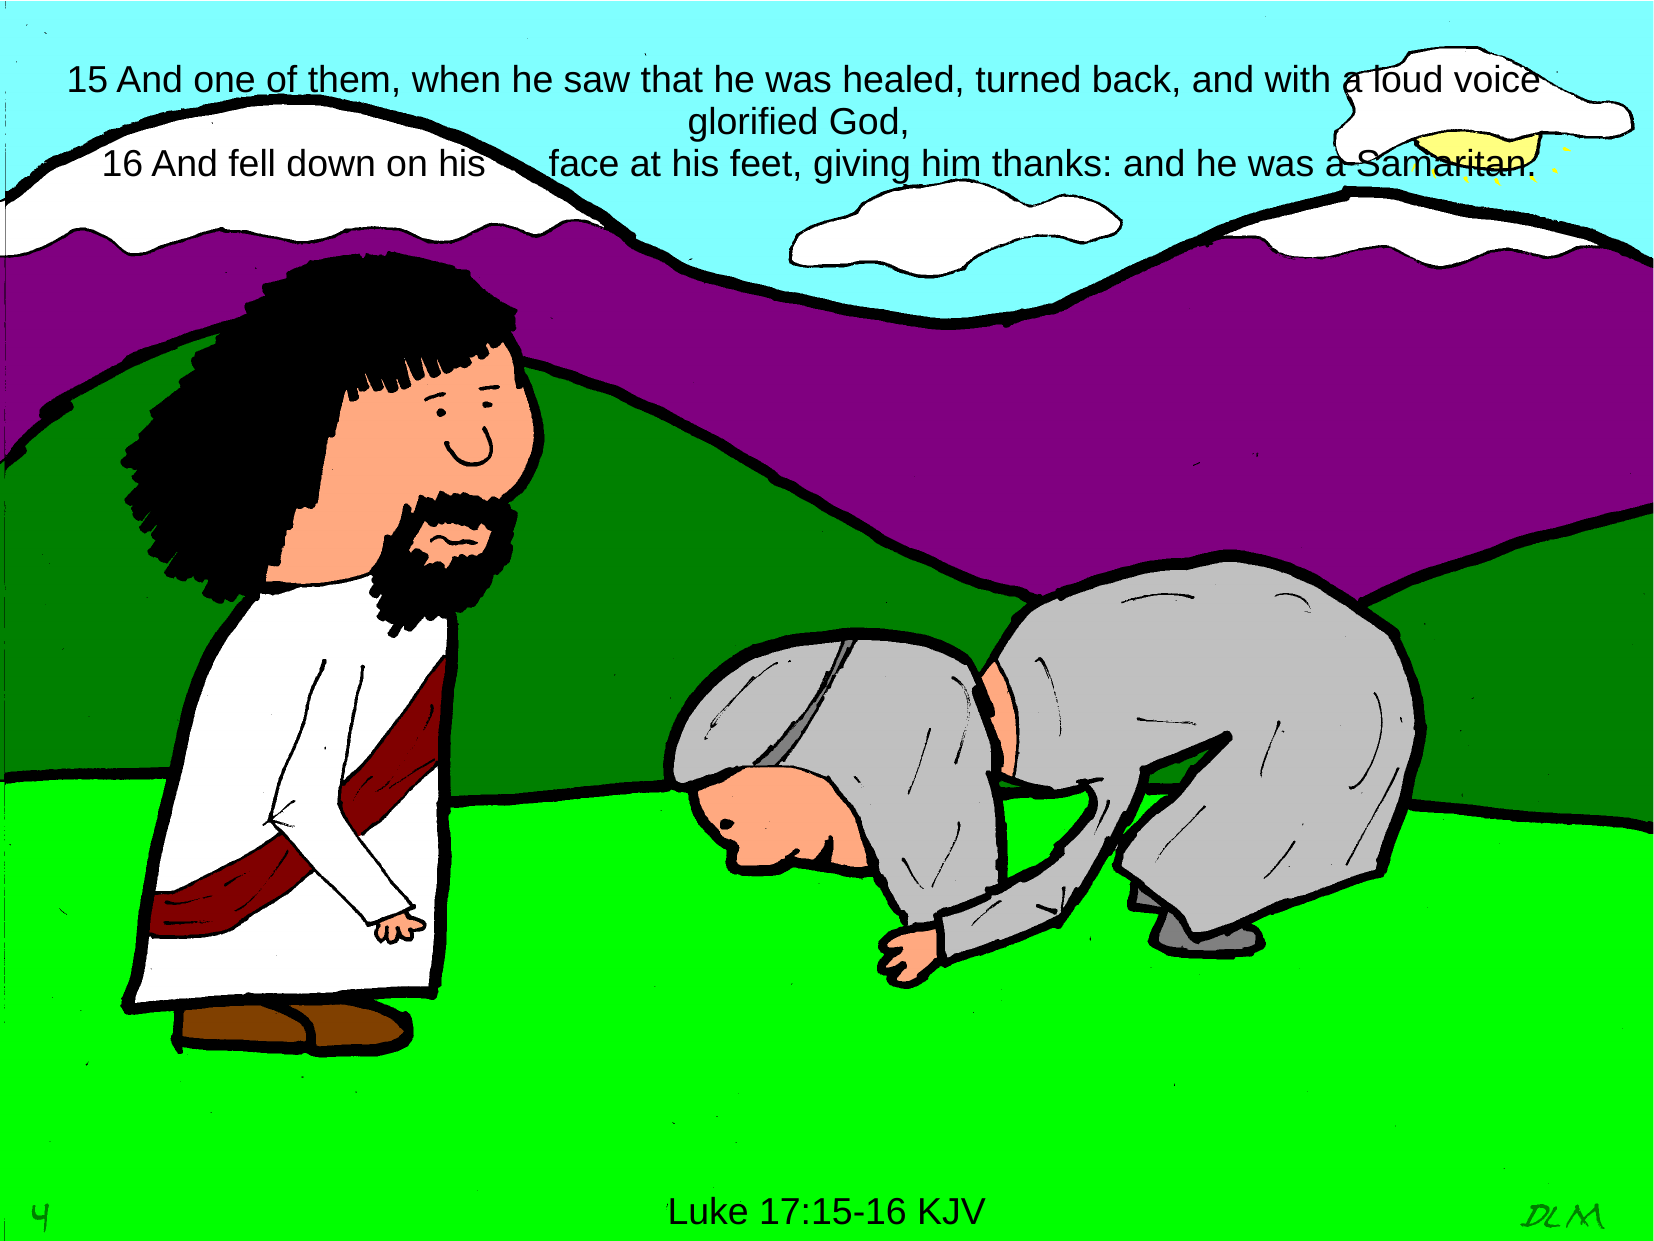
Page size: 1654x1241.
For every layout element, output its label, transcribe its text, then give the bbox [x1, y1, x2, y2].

title 15 And one of them, when he saw that he was healed, turned back, and with a loud voice glorified God, 16 And fell down on his face at his feet, giving him thanks: and he was a Samaritan. [37, 17, 1571, 226]
picture [0, 1, 1654, 1241]
text_box Luke 17:15-16 KJV [601, 1183, 1052, 1241]
